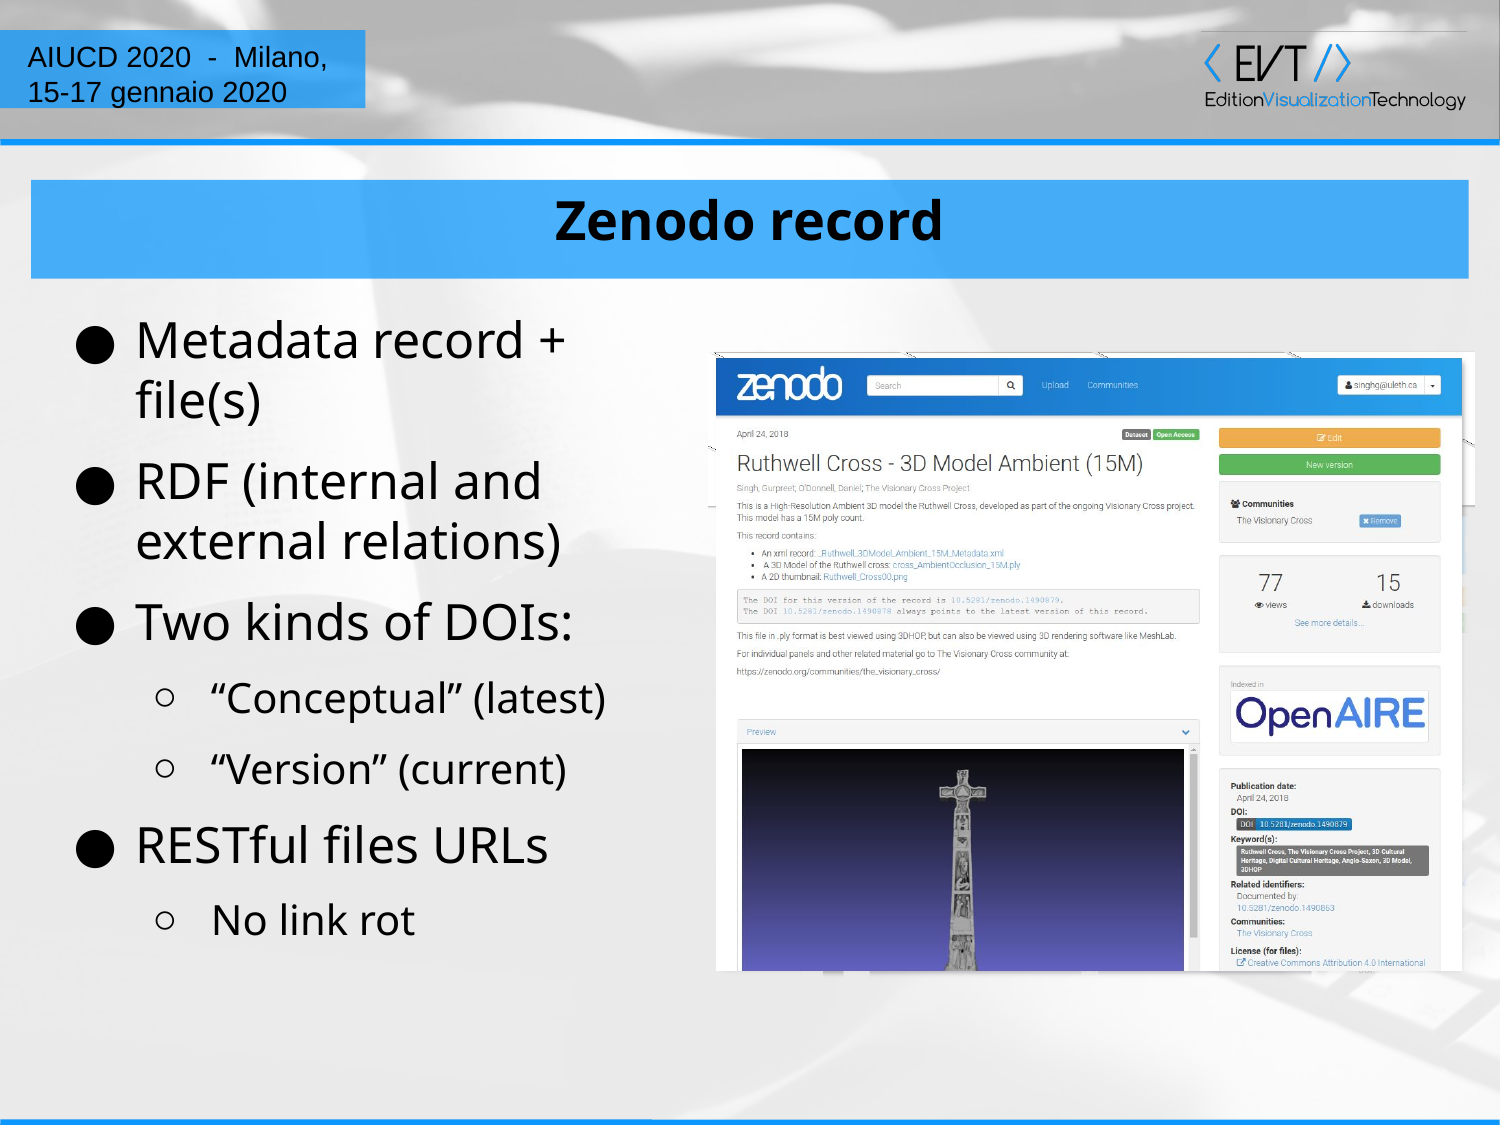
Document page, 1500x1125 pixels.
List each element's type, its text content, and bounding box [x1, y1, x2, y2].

list Metadata record + file(s) RDF (internal and external relations) Two kinds of DOIs: “Conceptual” (latest) “Version” (current) RESTful files URLs No link rot [51, 299, 684, 1101]
picture [1201, 31, 1467, 112]
title Zenodo record [31, 176, 1469, 276]
picture [708, 350, 1475, 984]
text_box refers to www.ancientwisdoms.ac.uk/media/ontology/sawsOntology.owl#refersTo [0, 30, 366, 109]
